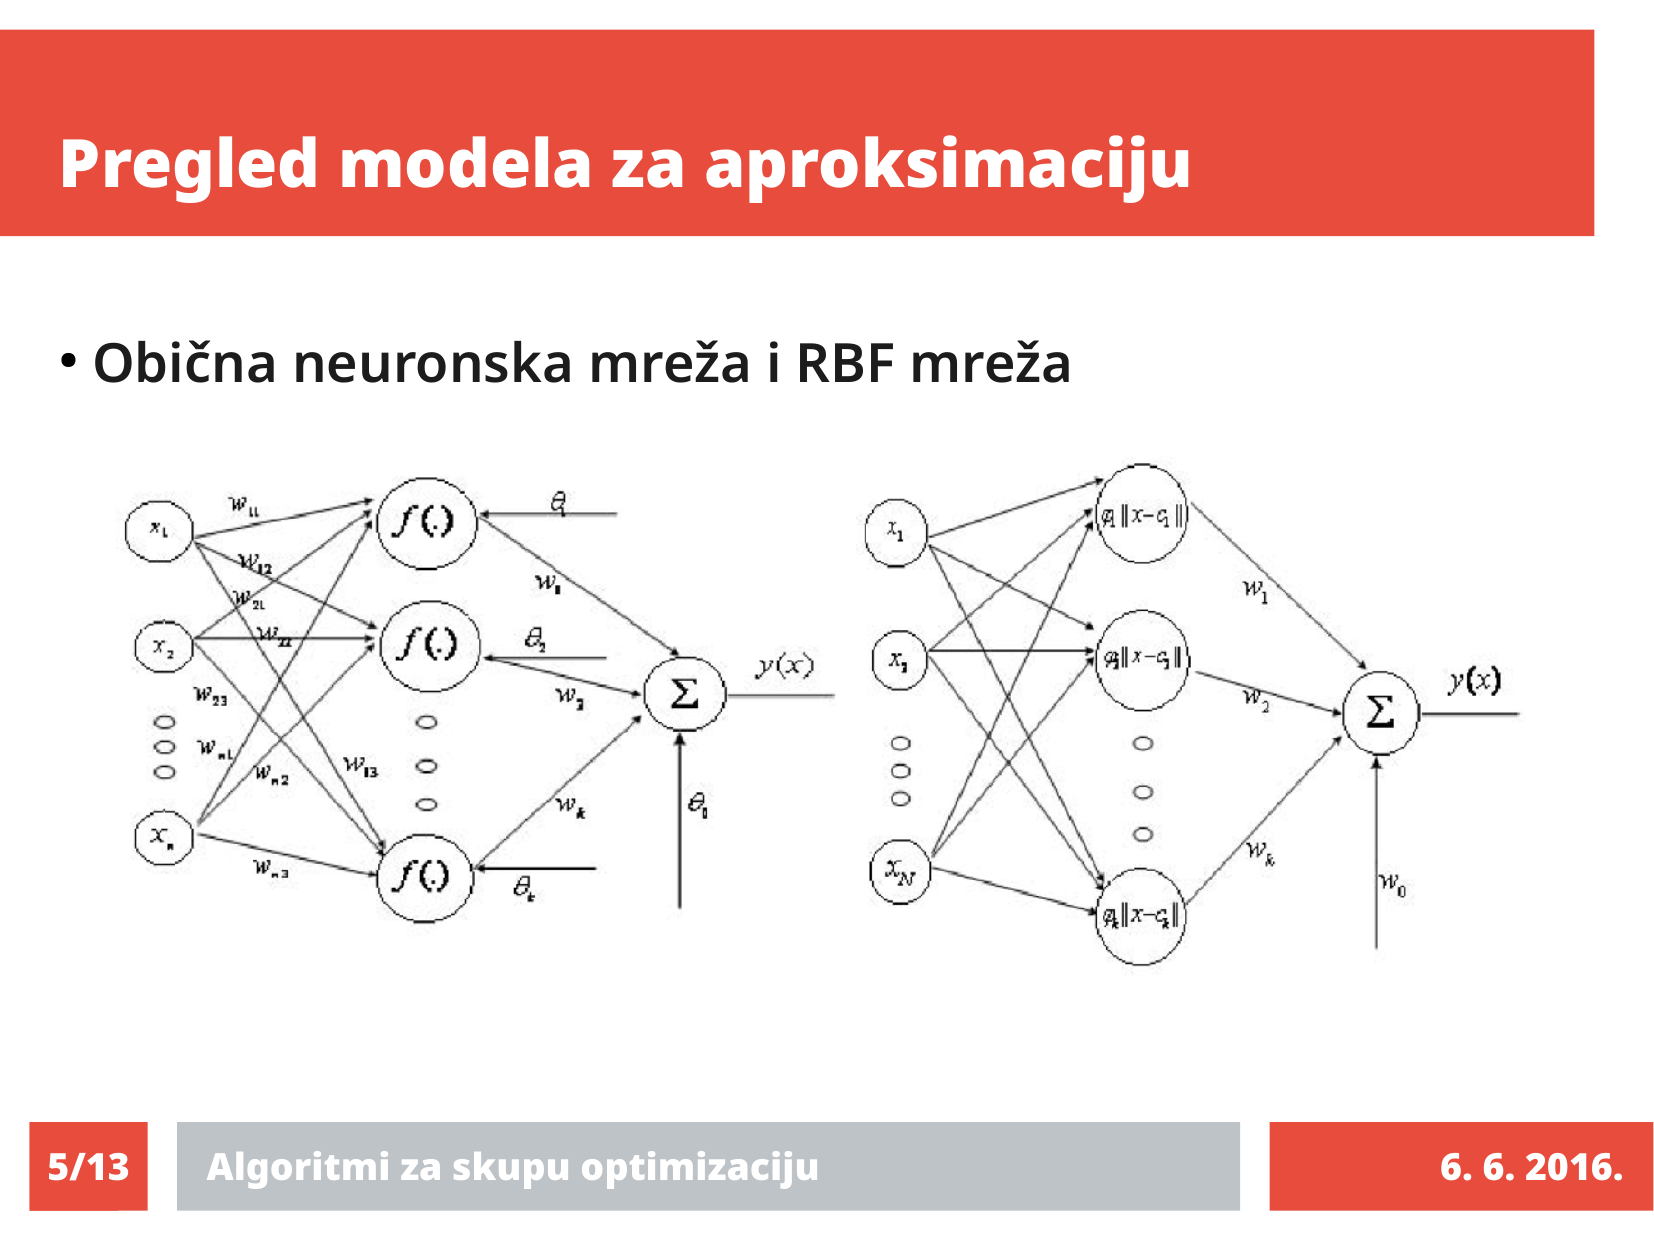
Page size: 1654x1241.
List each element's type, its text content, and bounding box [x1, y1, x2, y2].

title Pregled modela za aproksimaciju [59, 59, 1595, 207]
list Obična neuronska mreža i RBF mreža [59, 324, 1565, 1093]
picture [102, 442, 1533, 991]
